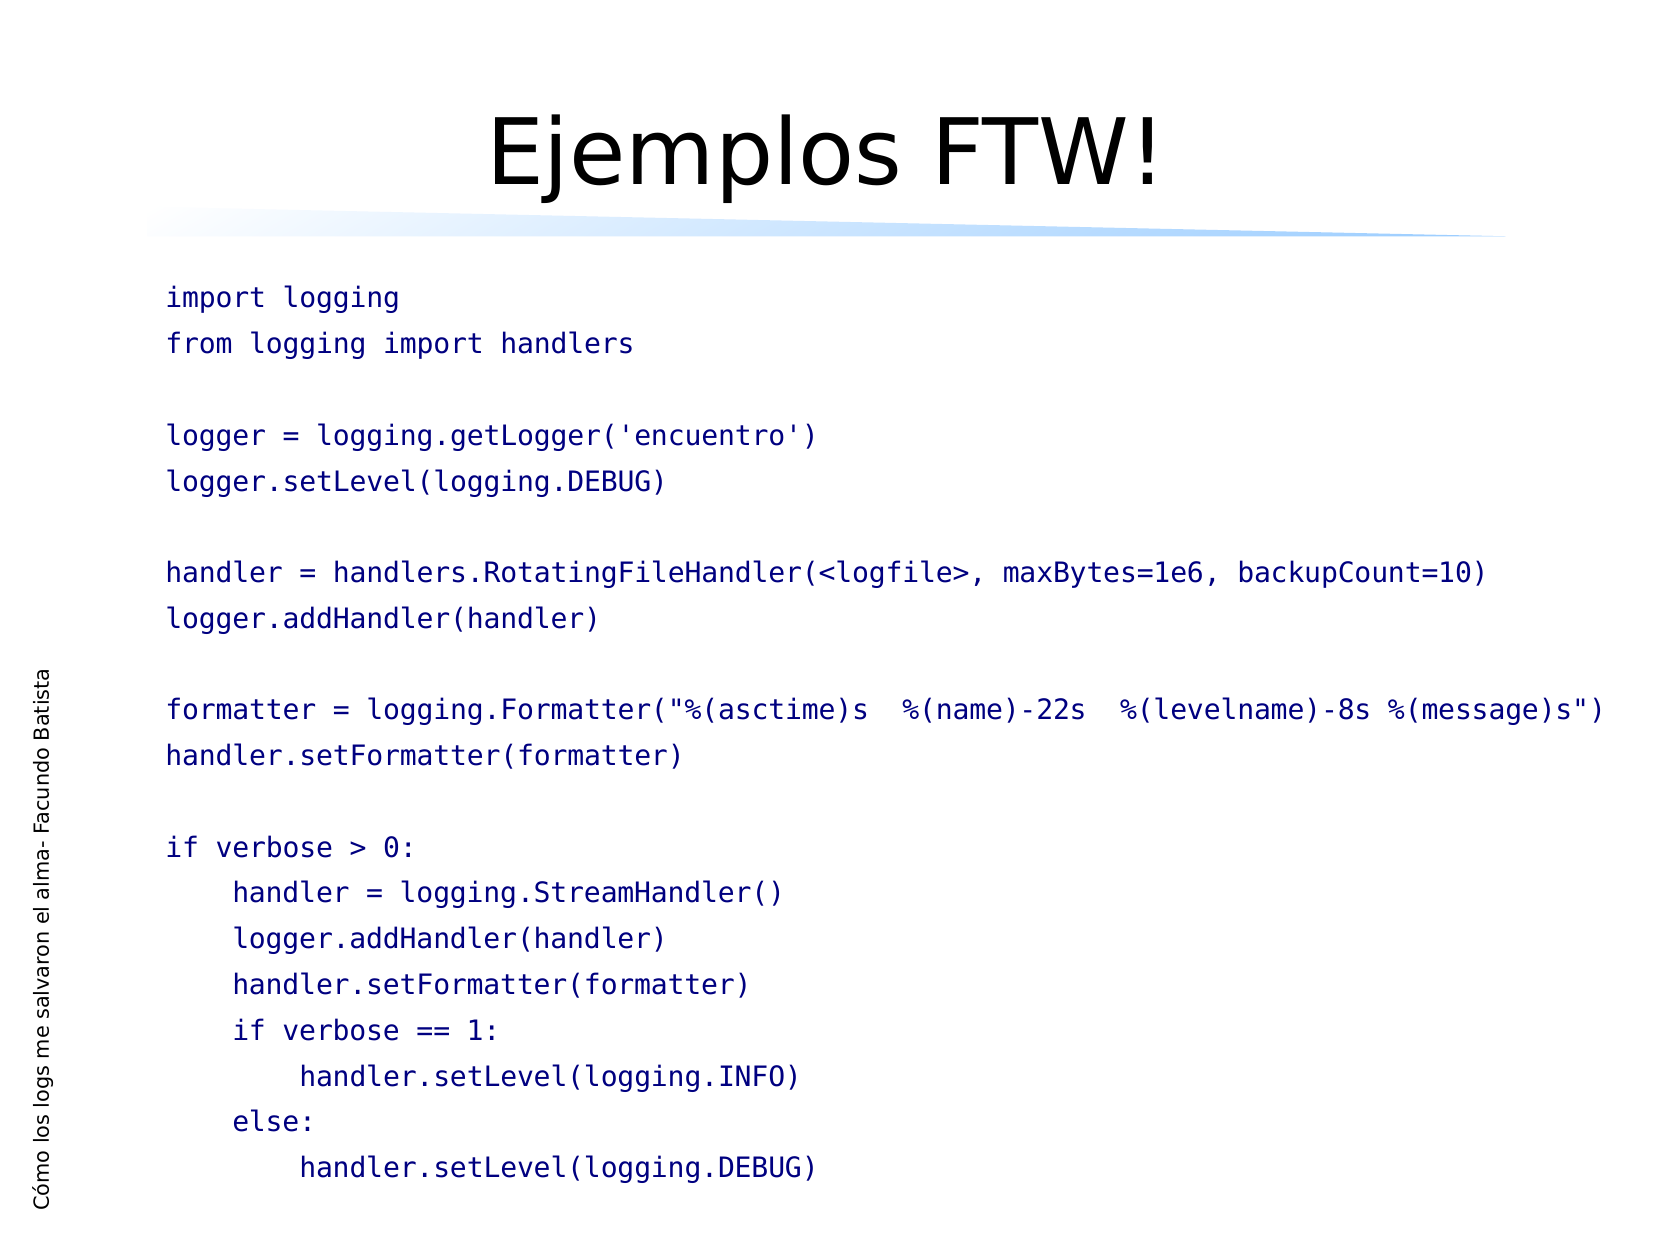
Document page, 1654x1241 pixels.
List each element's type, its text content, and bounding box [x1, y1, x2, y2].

title Ejemplos FTW! [82, 49, 1571, 257]
list import logging from logging import handlers logger = logging.getLogger('encuentro') logger.setLevel(logging.DEBUG) handler = handlers.RotatingFileHandler(<logfile>, maxBytes=1e6, backupCount=10) logger.addHandler(handler) formatter = logging.Formatter("%(asctime)s %(name)-22s %(levelname)-8s %(message)s") handler.setFormatter(formatter) if verbose > 0: handler = logging.StreamHandler() logger.addHandler(handler) handler.setFormatter(formatter) if verbose == 1: handler.setLevel(logging.INFO) else: handler.setLevel(logging.DEBUG) [165, 236, 1613, 1211]
